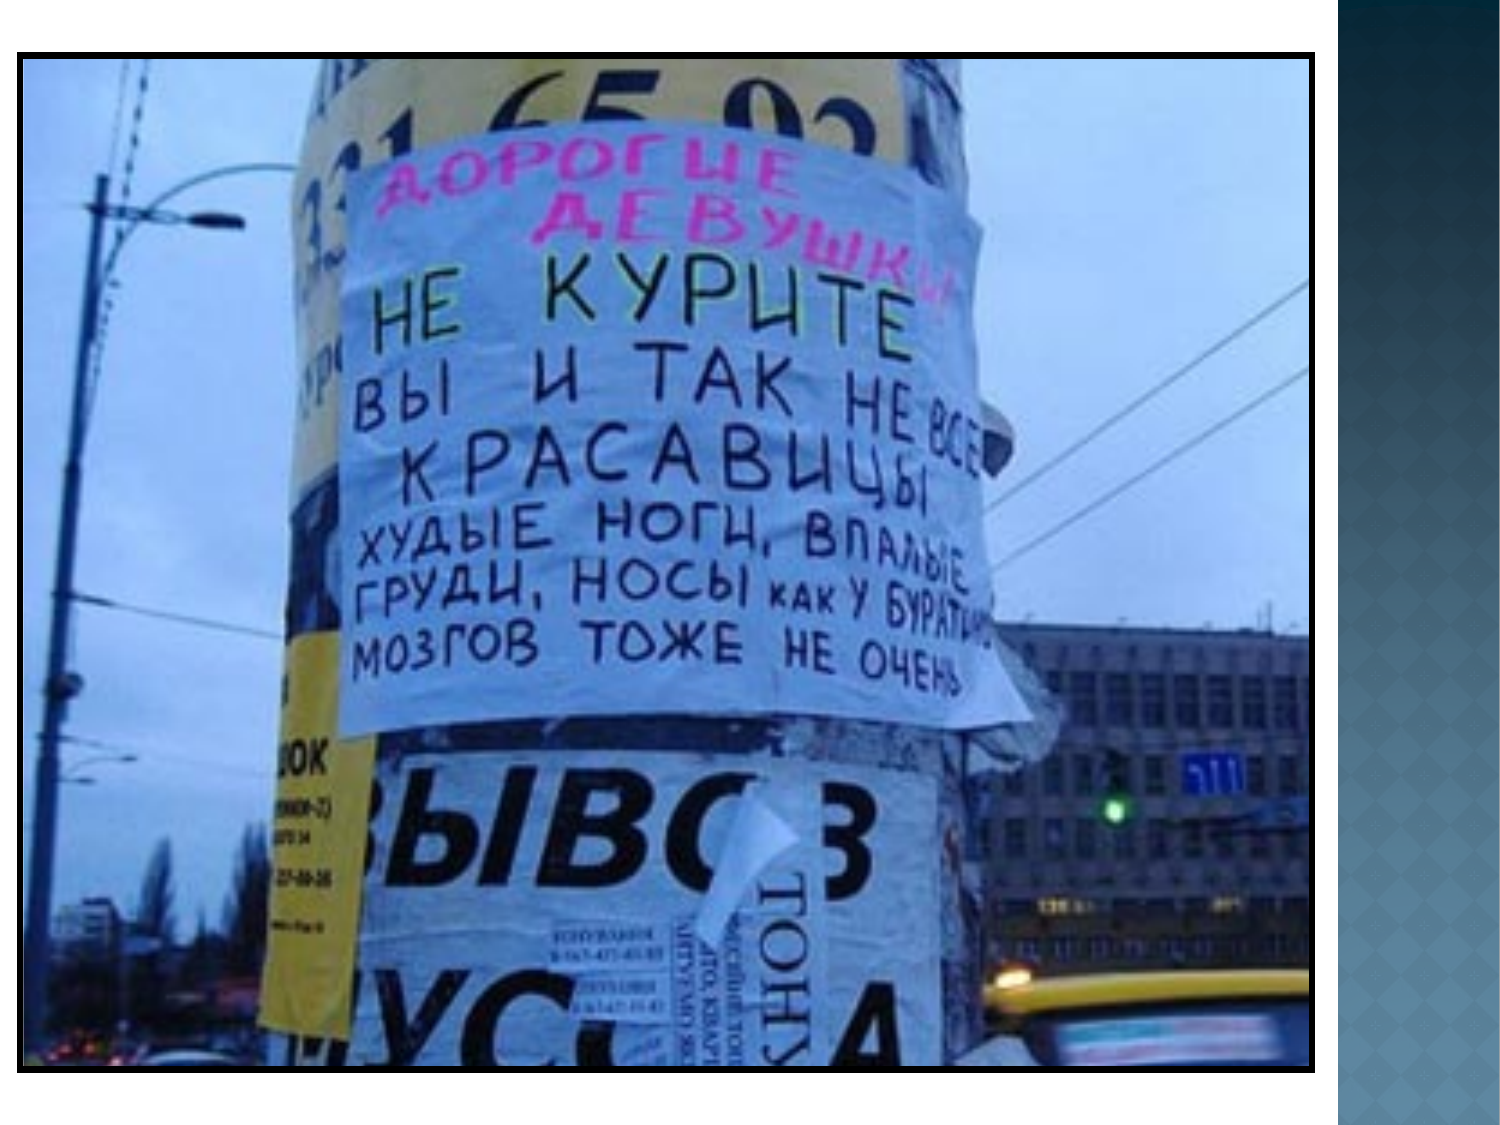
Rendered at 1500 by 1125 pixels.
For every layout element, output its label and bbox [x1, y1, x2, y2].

picture [23, 58, 1309, 1067]
